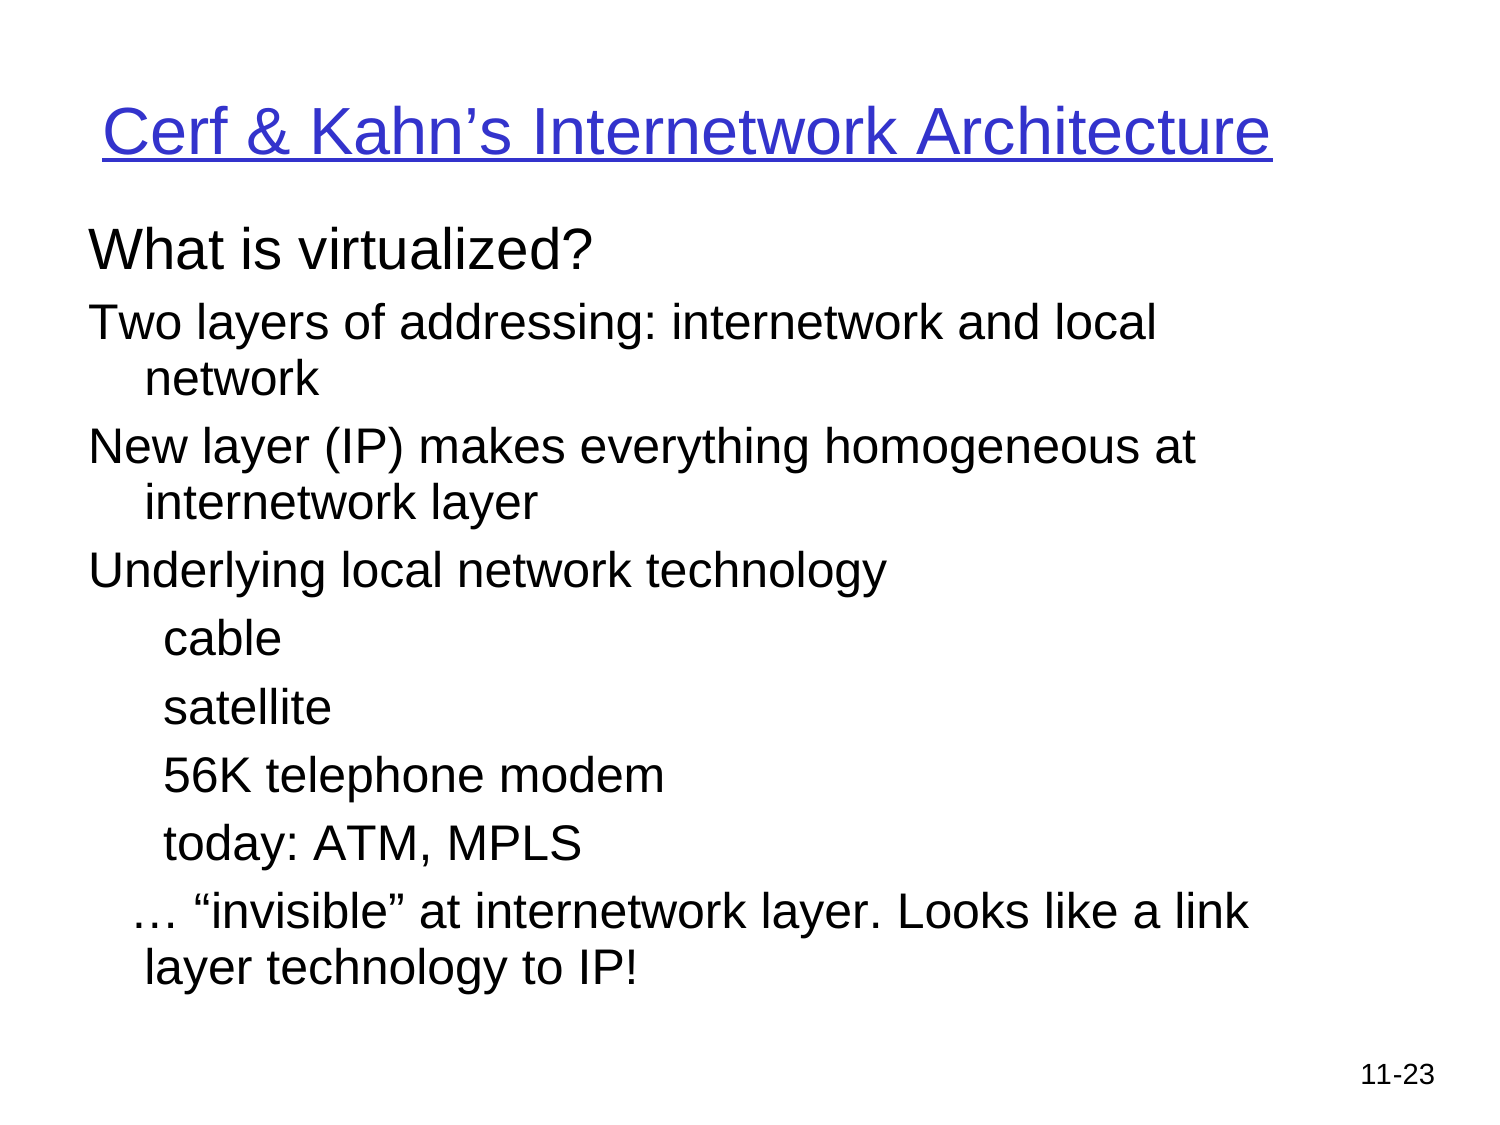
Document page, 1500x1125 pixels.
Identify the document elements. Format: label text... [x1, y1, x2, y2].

list What is virtualized? Two layers of addressing: internetwork and local network New layer (IP) makes everything homogeneous at internetwork layer Underlying local network technology cable satellite 56K telephone modem today: ATM, MPLS … “invisible” at internetwork layer. Looks like a link layer technology to IP! [73, 209, 1349, 1003]
title Cerf & Kahn’s Internetwork Architecture [87, 37, 1423, 225]
